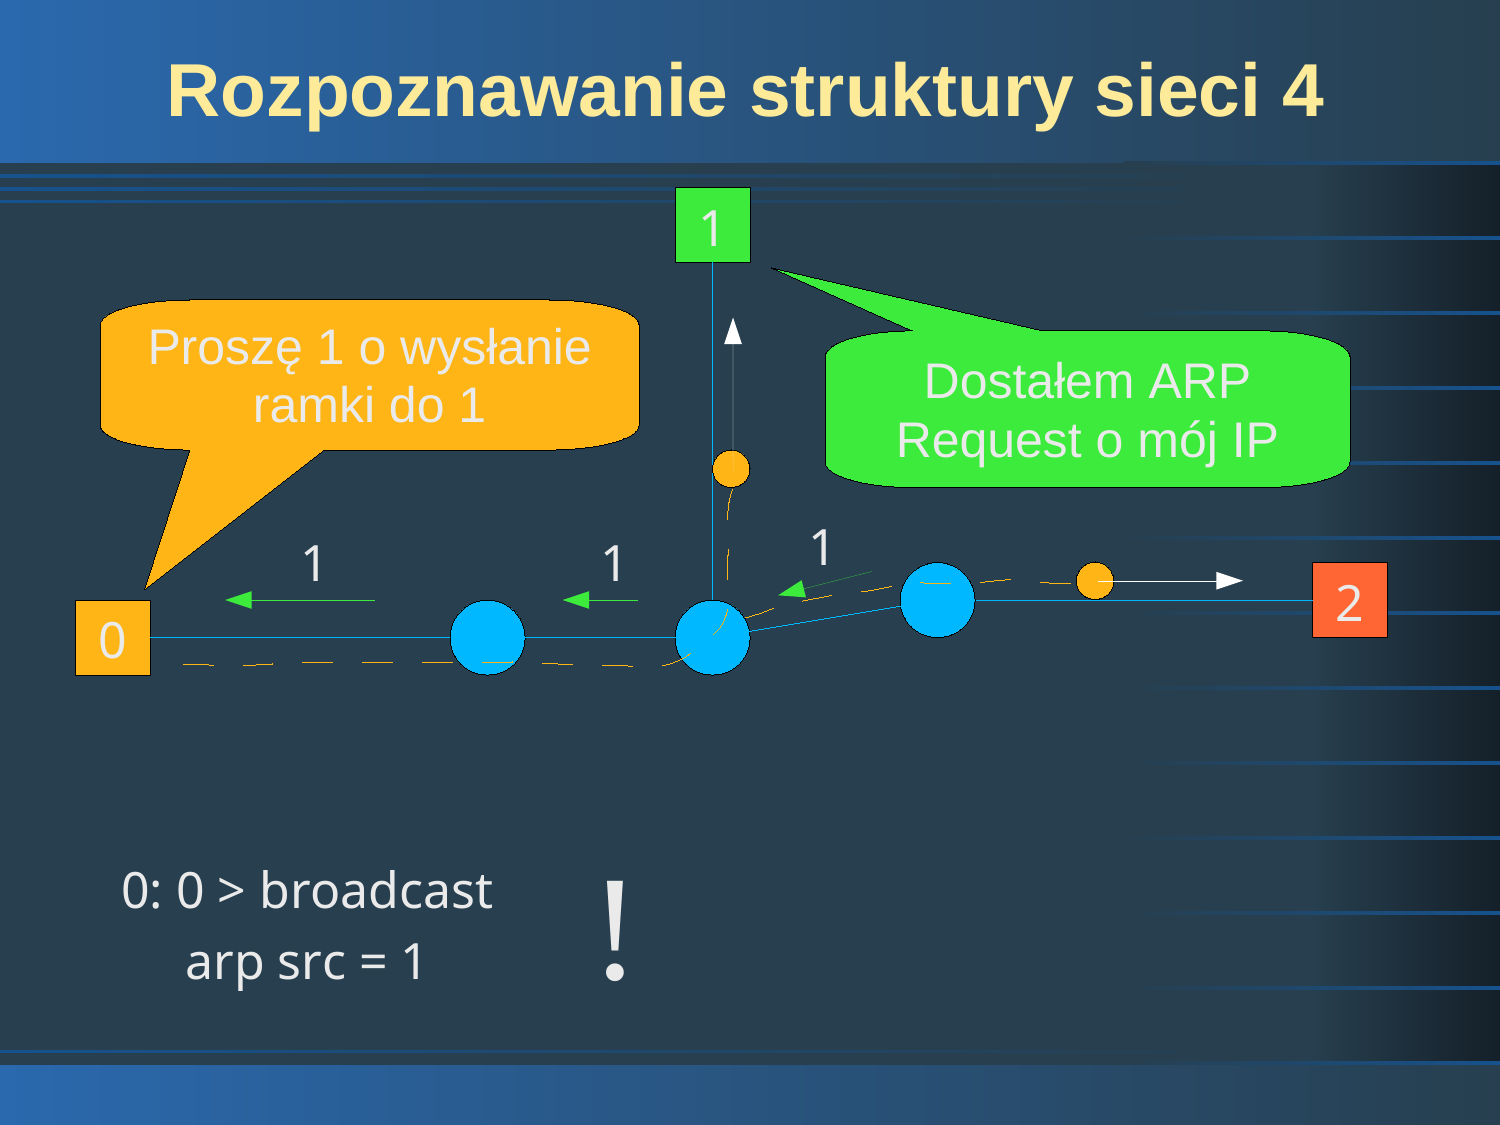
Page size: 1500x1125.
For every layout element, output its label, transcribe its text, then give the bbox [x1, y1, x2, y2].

text_box ! [590, 837, 639, 1004]
text_box [712, 449, 751, 488]
text_box 1 [300, 525, 333, 596]
text_box [1076, 561, 1114, 600]
text_box 0 [75, 600, 151, 676]
text_box 1 [808, 508, 847, 580]
text_box [675, 600, 751, 676]
title Rozpoznawanie struktury sieci 4 [83, 24, 1409, 151]
text_box 2 [1312, 562, 1388, 638]
text_box 1 [675, 187, 751, 263]
text_box [900, 562, 976, 638]
text_box 1 [600, 525, 633, 596]
text_box Proszę 1 o wysłanie ramki do 1 [100, 299, 640, 590]
text_box Dostałem ARP Request o mój IP [771, 267, 1351, 488]
text_box [450, 600, 526, 676]
text_box 0: 0 > broadcast arp src = 1 [121, 851, 555, 996]
